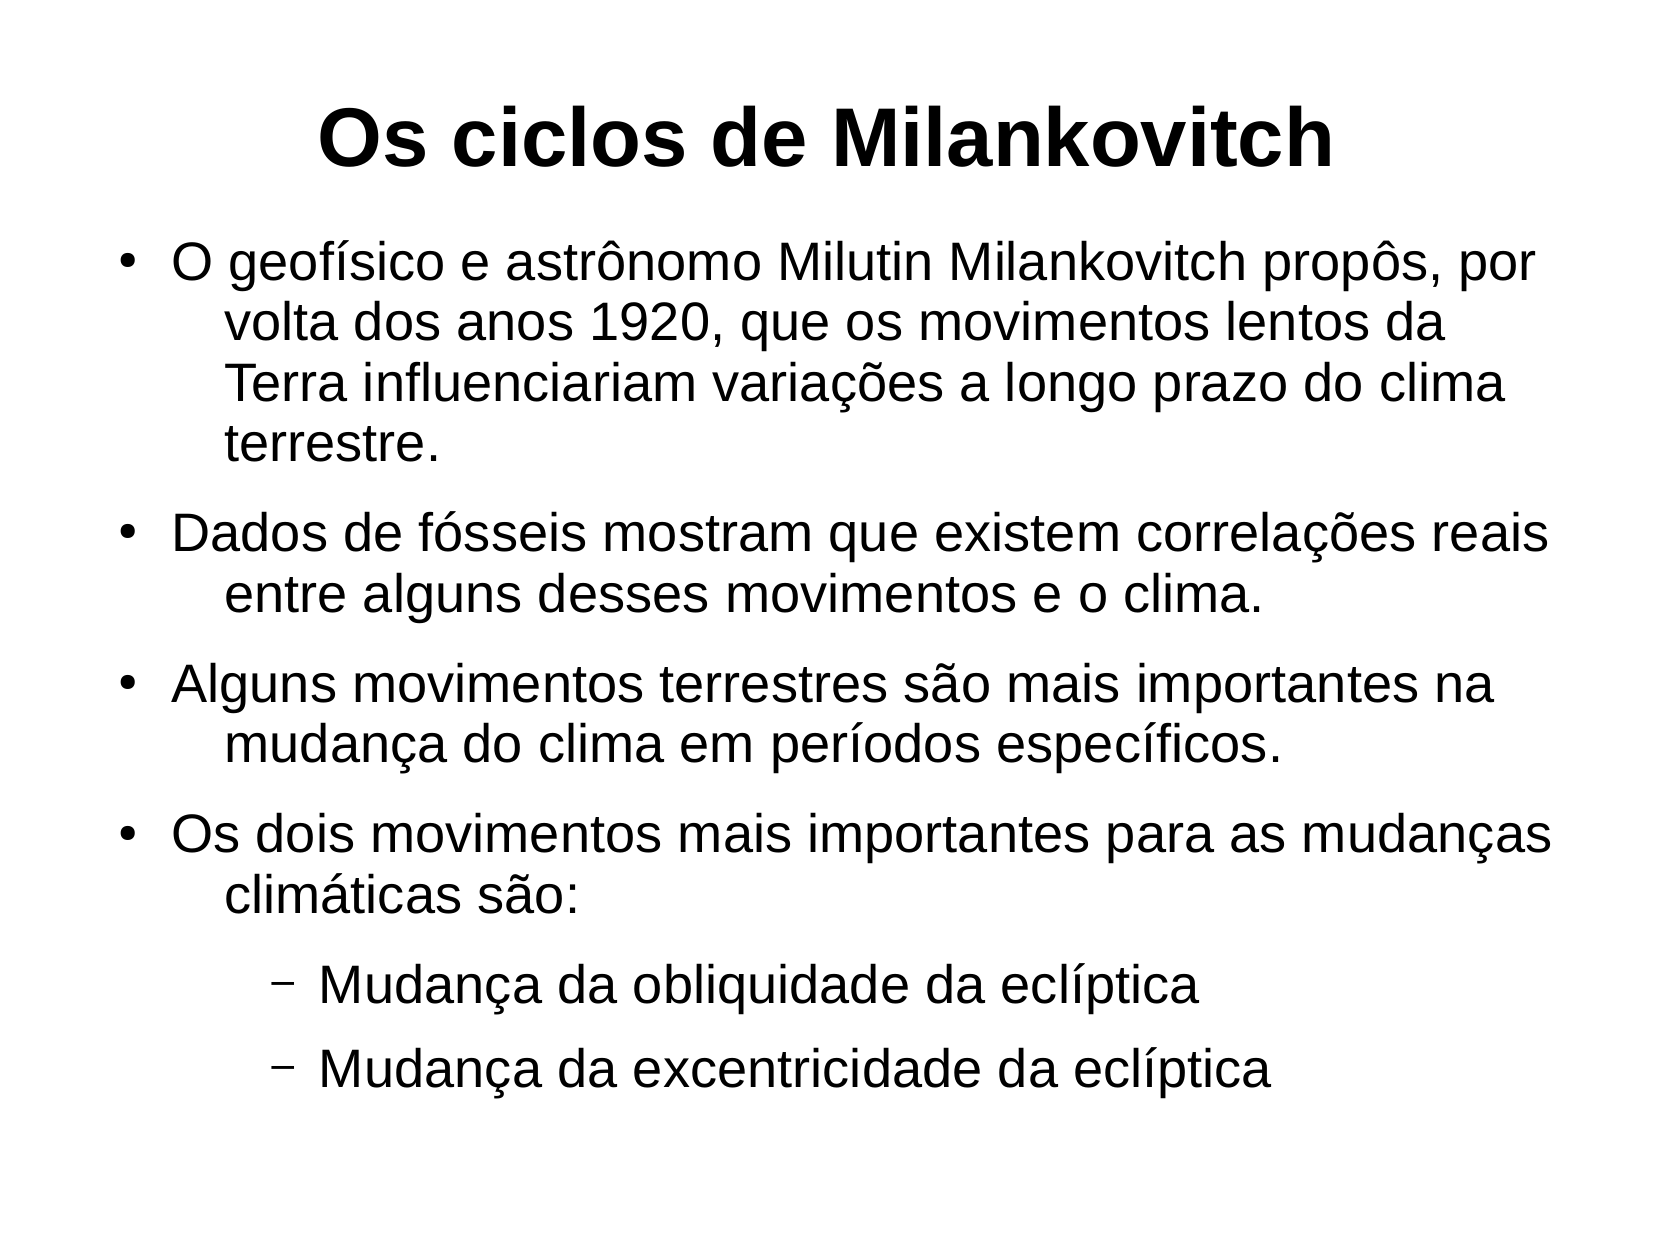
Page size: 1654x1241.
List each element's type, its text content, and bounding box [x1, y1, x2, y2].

list O geofísico e astrônomo Milutin Milankovitch propôs, por volta dos anos 1920, que os movimentos lentos da Terra influenciariam variações a longo prazo do clima terrestre. Dados de fósseis mostram que existem correlações reais entre alguns desses movimentos e o clima. Alguns movimentos terrestres são mais importantes na mudança do clima em períodos específicos. Os dois movimentos mais importantes para as mudanças climáticas são: Mudança da obliquidade da eclíptica Mudança da excentricidade da eclíptica [82, 231, 1571, 1181]
title Os ciclos de Milankovitch [82, 49, 1571, 226]
